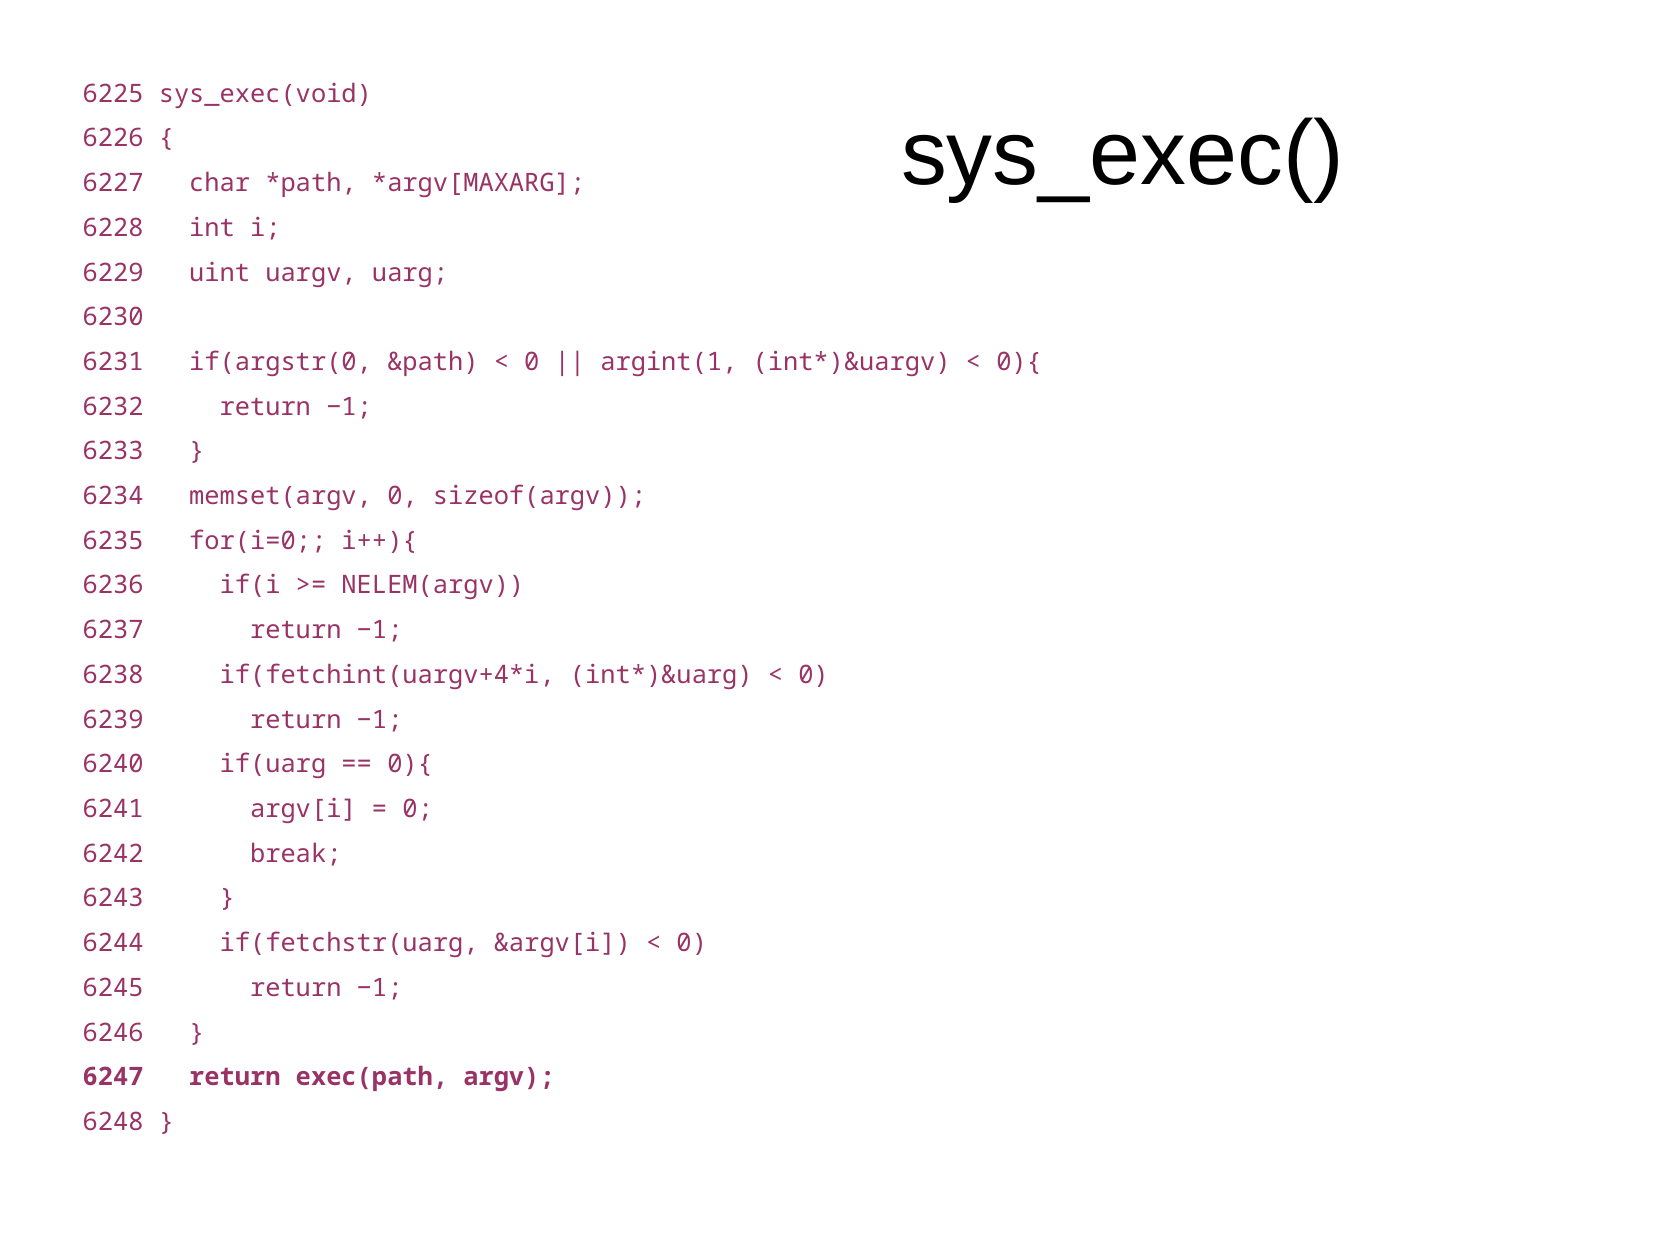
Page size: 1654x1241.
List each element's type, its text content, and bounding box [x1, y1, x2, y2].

title sys_exec() [675, 49, 1571, 257]
list 6225 sys_exec(void) 6226 { 6227 char *path, *argv[MAXARG]; 6228 int i; 6229 uint uargv, uarg; 6230 6231 if(argstr(0, &path) < 0 || argint(1, (int*)&uargv) < 0){ 6232 return −1; 6233 } 6234 memset(argv, 0, sizeof(argv)); 6235 for(i=0;; i++){ 6236 if(i >= NELEM(argv)) 6237 return −1; 6238 if(fetchint(uargv+4*i, (int*)&uarg) < 0) 6239 return −1; 6240 if(uarg == 0){ 6241 argv[i] = 0; 6242 break; 6243 } 6244 if(fetchstr(uarg, &argv[i]) < 0) 6245 return −1; 6246 } 6247 return exec(path, argv); 6248 } [82, 75, 1571, 1163]
